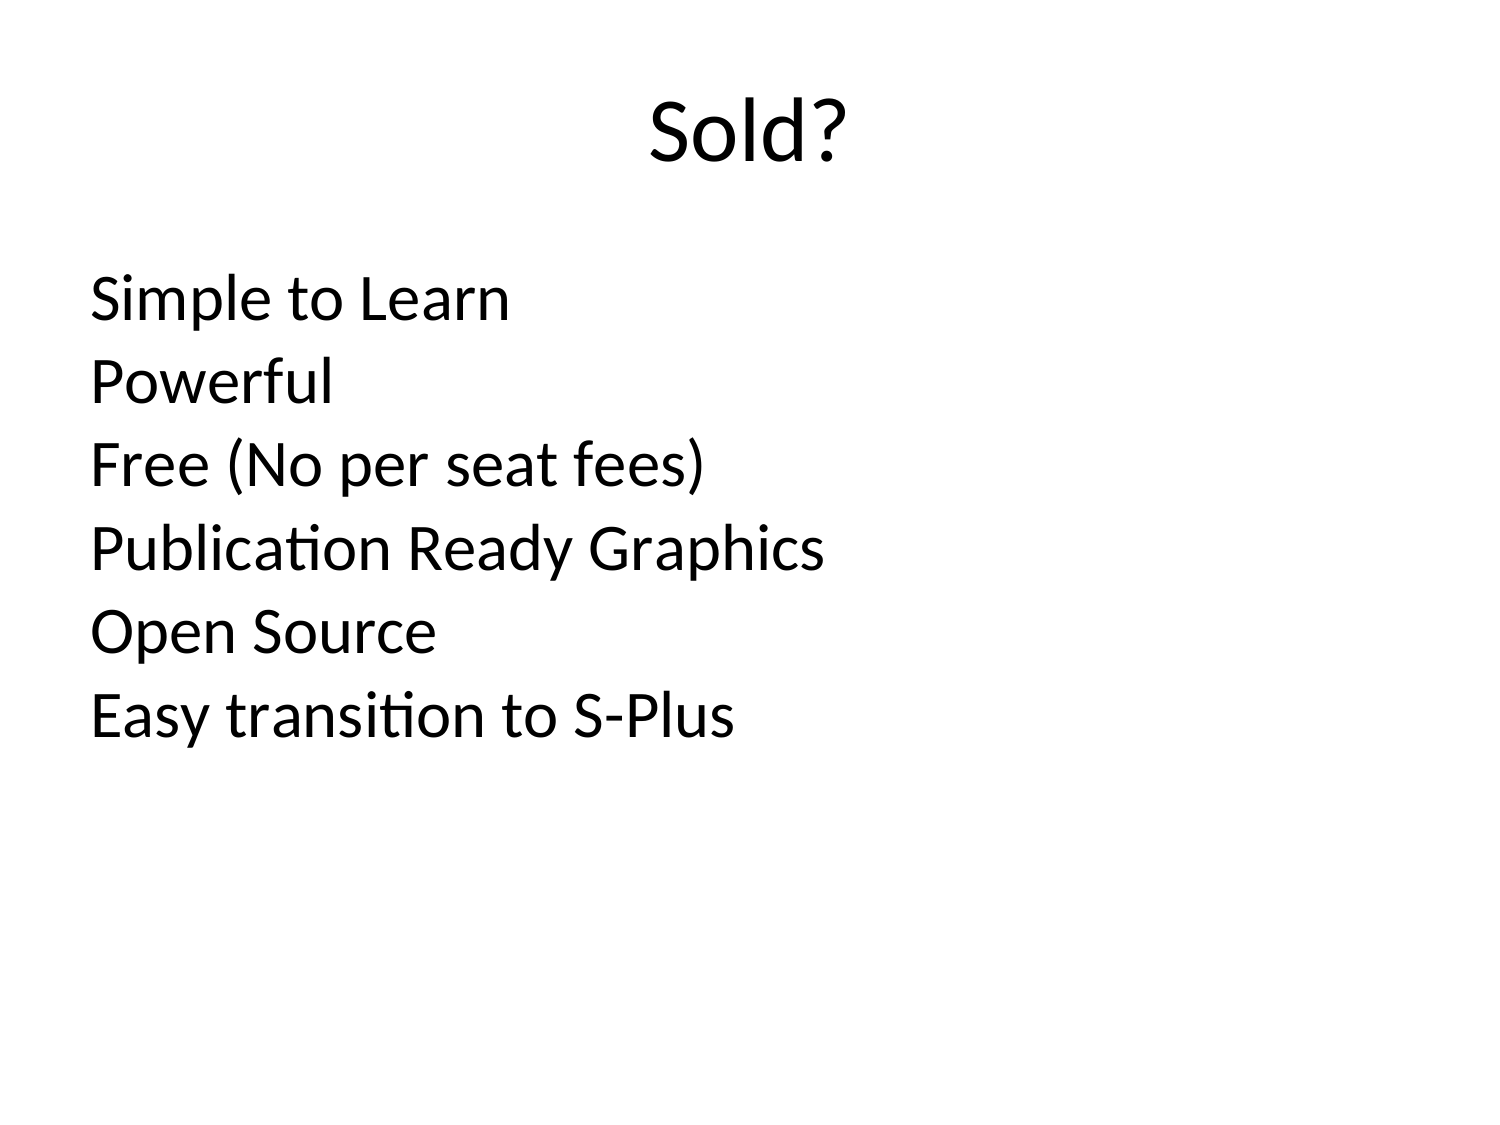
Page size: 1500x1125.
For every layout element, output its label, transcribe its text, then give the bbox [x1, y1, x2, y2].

title Sold? [75, 45, 1426, 233]
list Simple to Learn Powerful Free (No per seat fees) Publication Ready Graphics Open Source Easy transition to S-Plus [75, 262, 1426, 1006]
